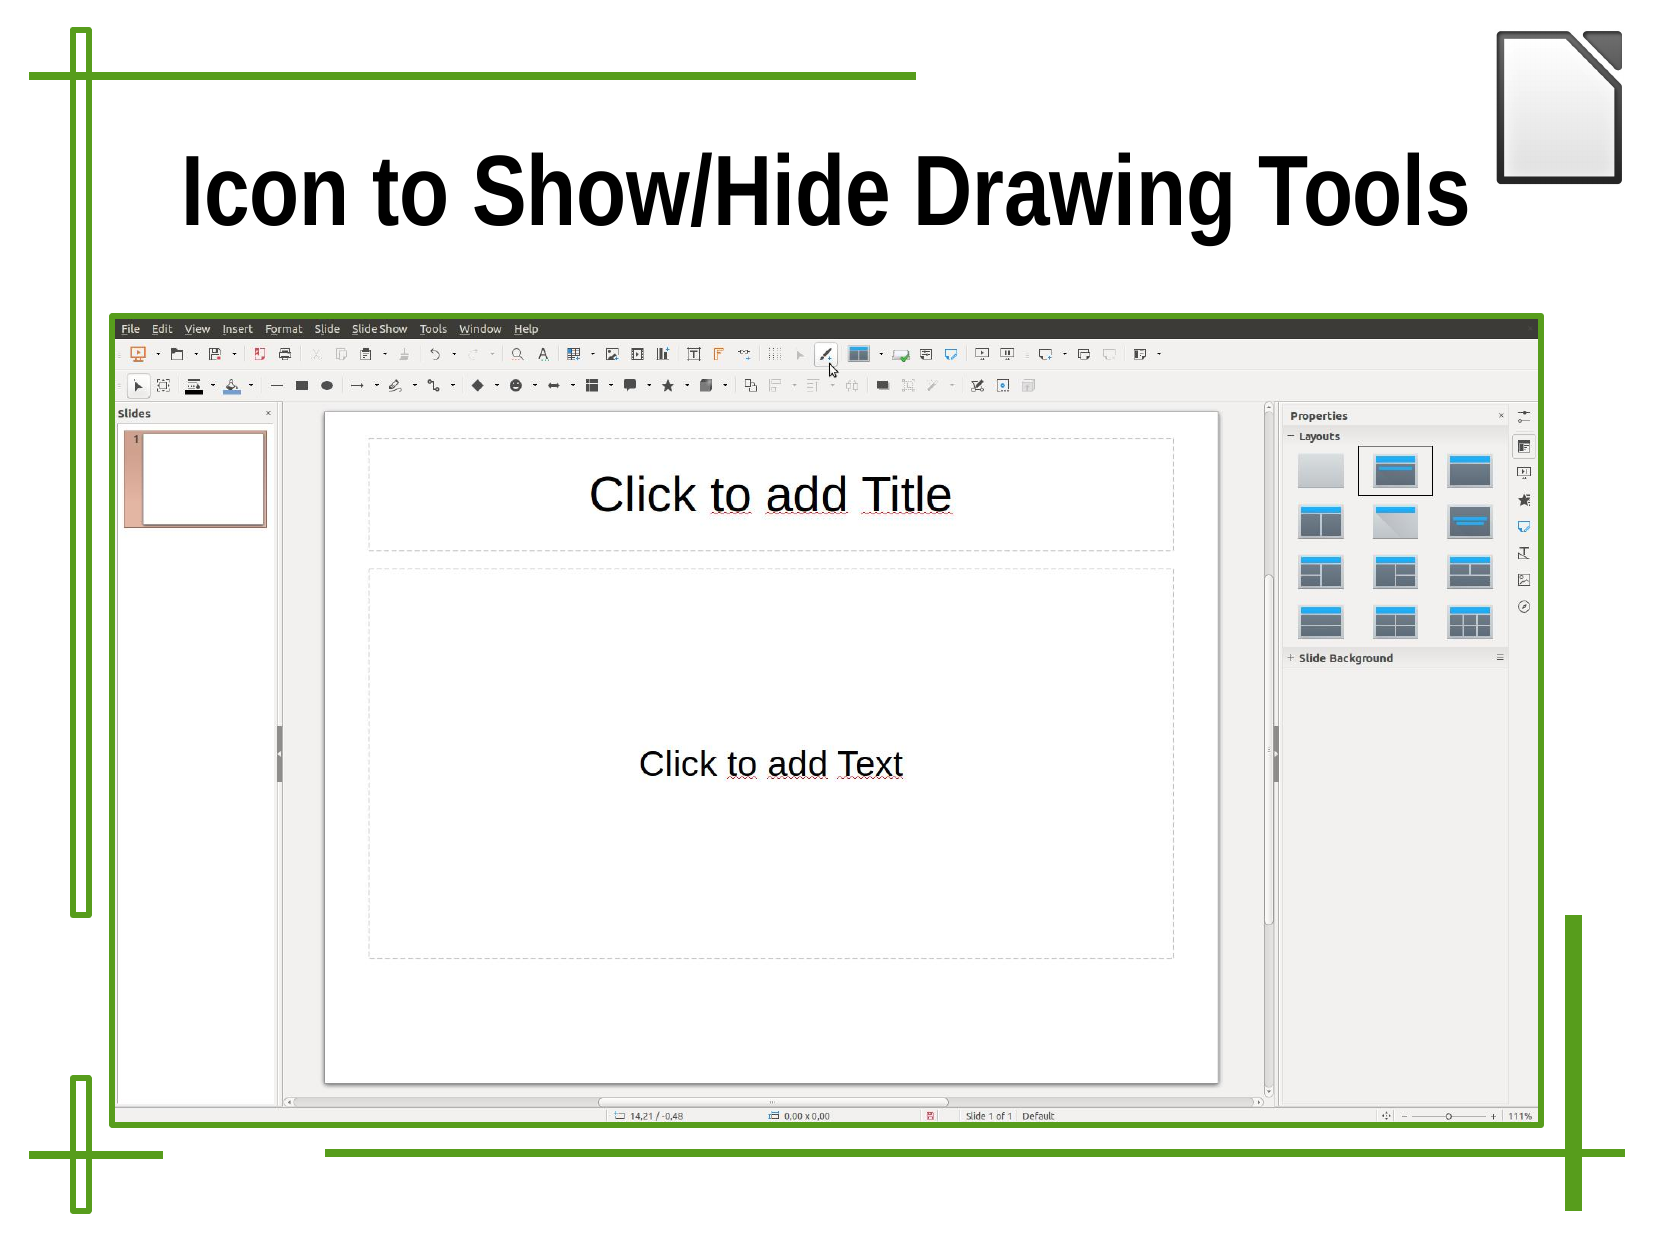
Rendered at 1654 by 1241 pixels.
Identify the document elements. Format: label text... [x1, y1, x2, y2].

title Icon to Show/Hide Drawing Tools [118, 118, 1536, 260]
picture [1494, 29, 1624, 186]
picture [115, 318, 1539, 1123]
